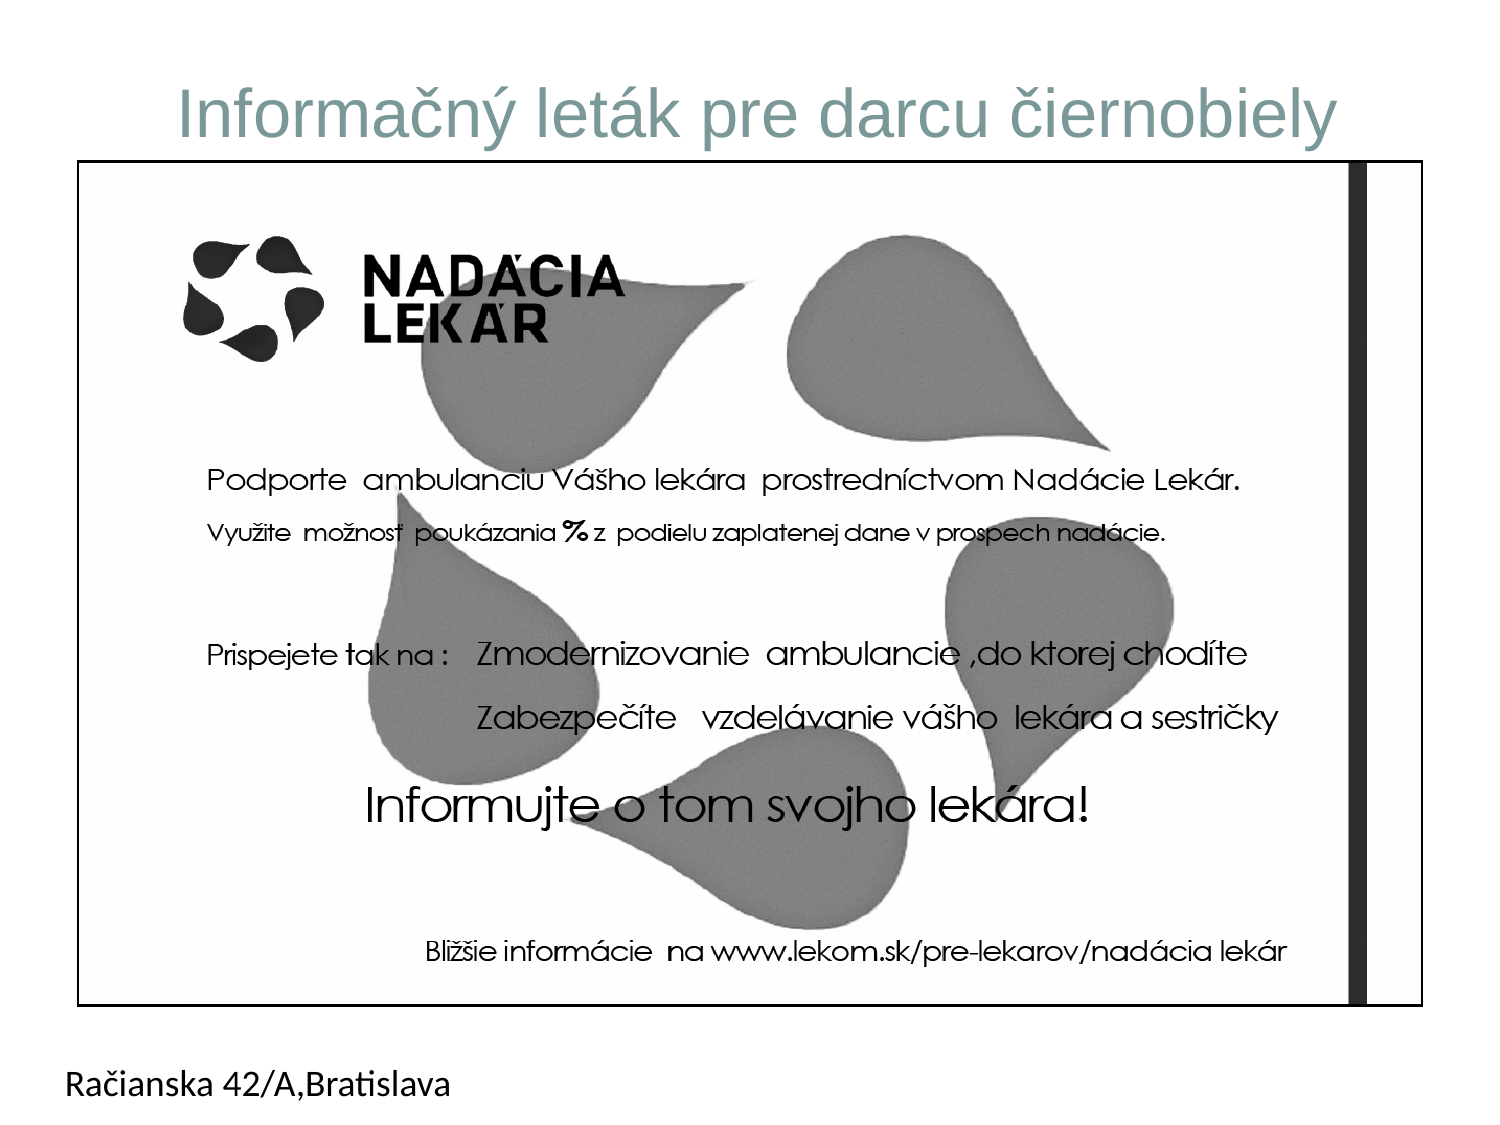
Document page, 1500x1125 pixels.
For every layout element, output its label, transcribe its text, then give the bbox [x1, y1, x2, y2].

text_box Račianska 42/A,Bratislava [50, 1051, 638, 1112]
title Informačný leták pre darcu čiernobiely [66, 45, 1450, 186]
picture [77, 160, 1423, 1007]
